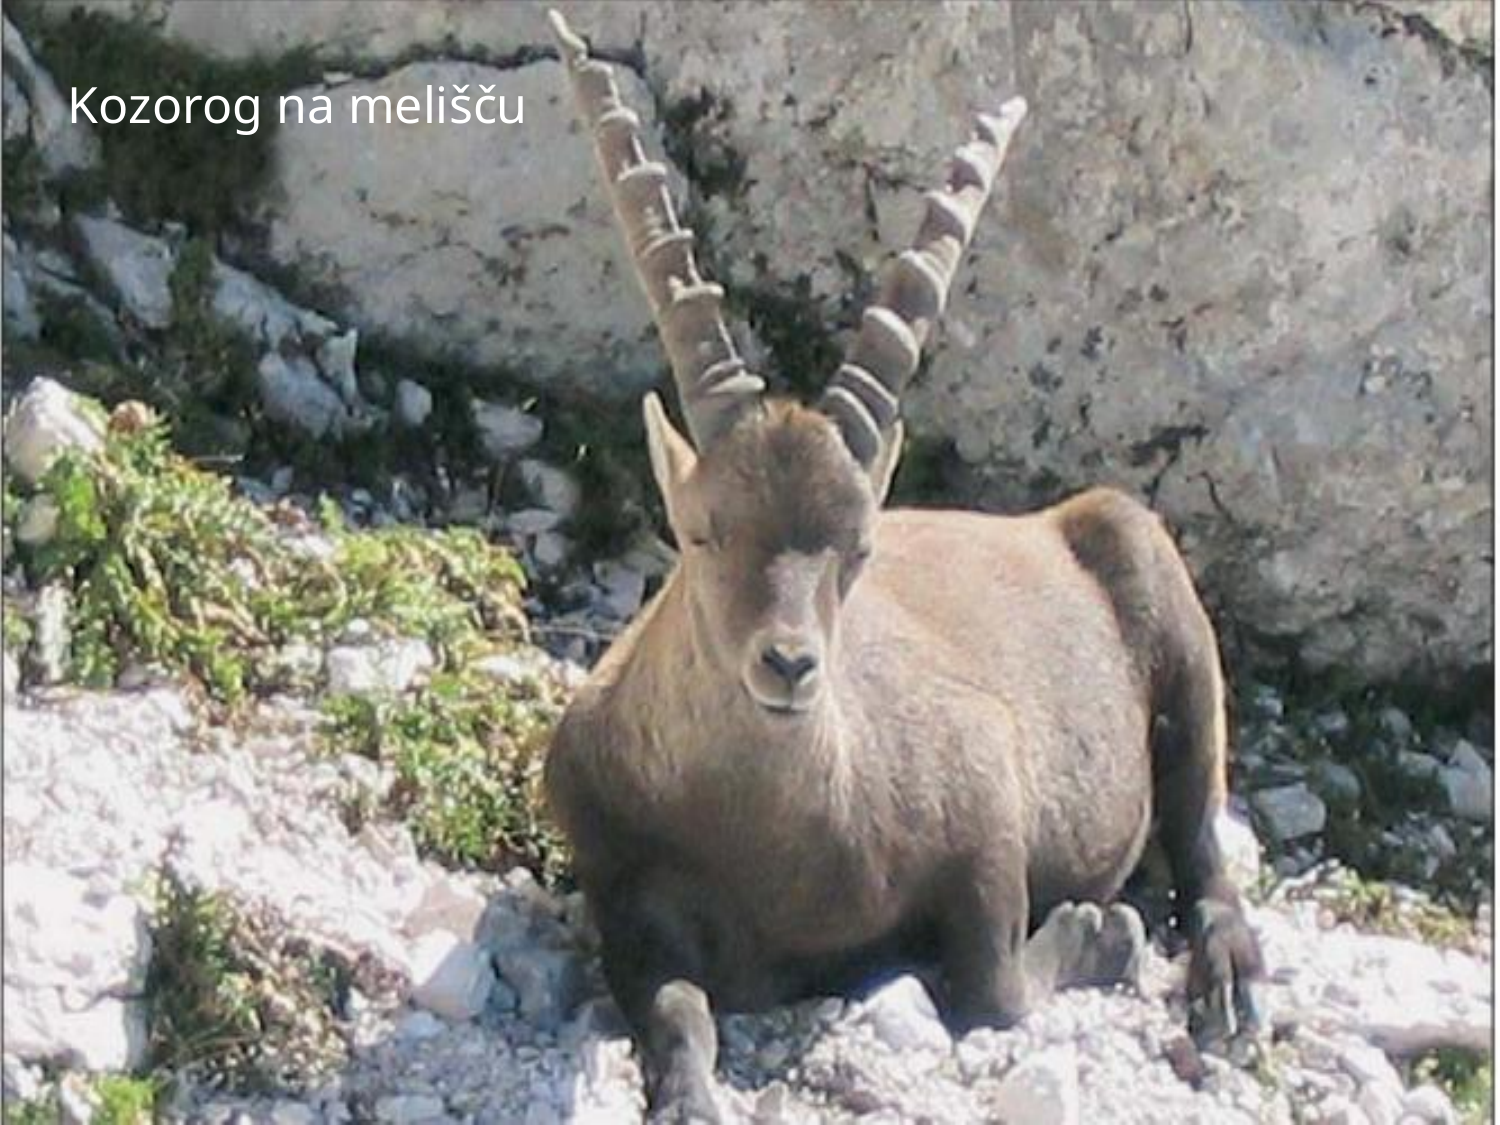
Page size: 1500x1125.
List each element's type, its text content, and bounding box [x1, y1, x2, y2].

text_box Kozorog na melišču [29, 66, 567, 207]
picture [0, 0, 1500, 1125]
